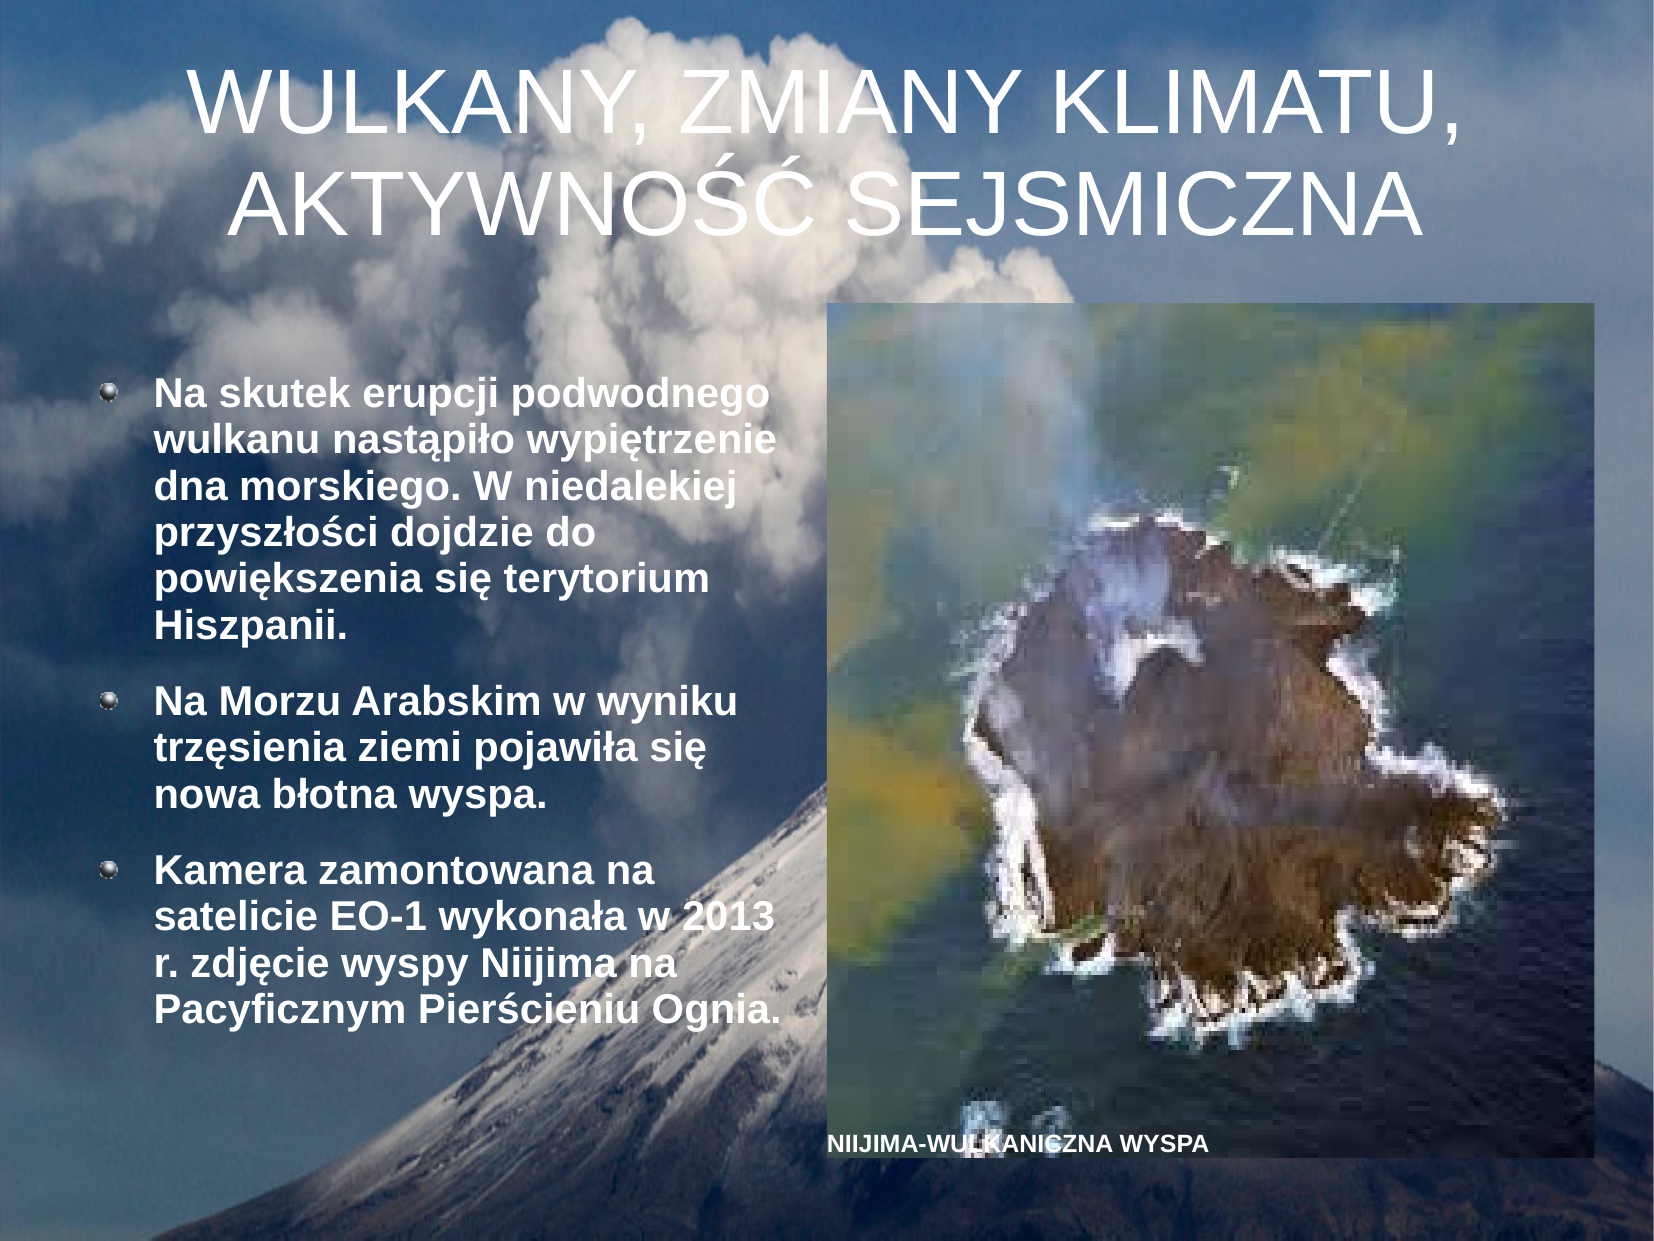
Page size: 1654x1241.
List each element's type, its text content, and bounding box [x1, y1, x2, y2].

title WULKANY, ZMIANY KLIMATU, AKTYWNOŚĆ SEJSMICZNA [82, 49, 1571, 257]
list NIIJIMA-WULKANICZNA WYSPA [826, 303, 1595, 1158]
picture [0, 0, 1654, 1241]
list Na skutek erupcji podwodnego wulkanu nastąpiło wypiętrzenie dna morskiego. W niedalekiej przyszłości dojdzie do powiększenia się terytorium Hiszpanii. Na Morzu Arabskim w wyniku trzęsienia ziemi pojawiła się nowa błotna wyspa. Kamera zamontowana na satelicie EO-1 wykonała w 2013 r. zdjęcie wyspy Niijima na Pacyficznym Pierścieniu Ognia. [82, 290, 809, 1112]
